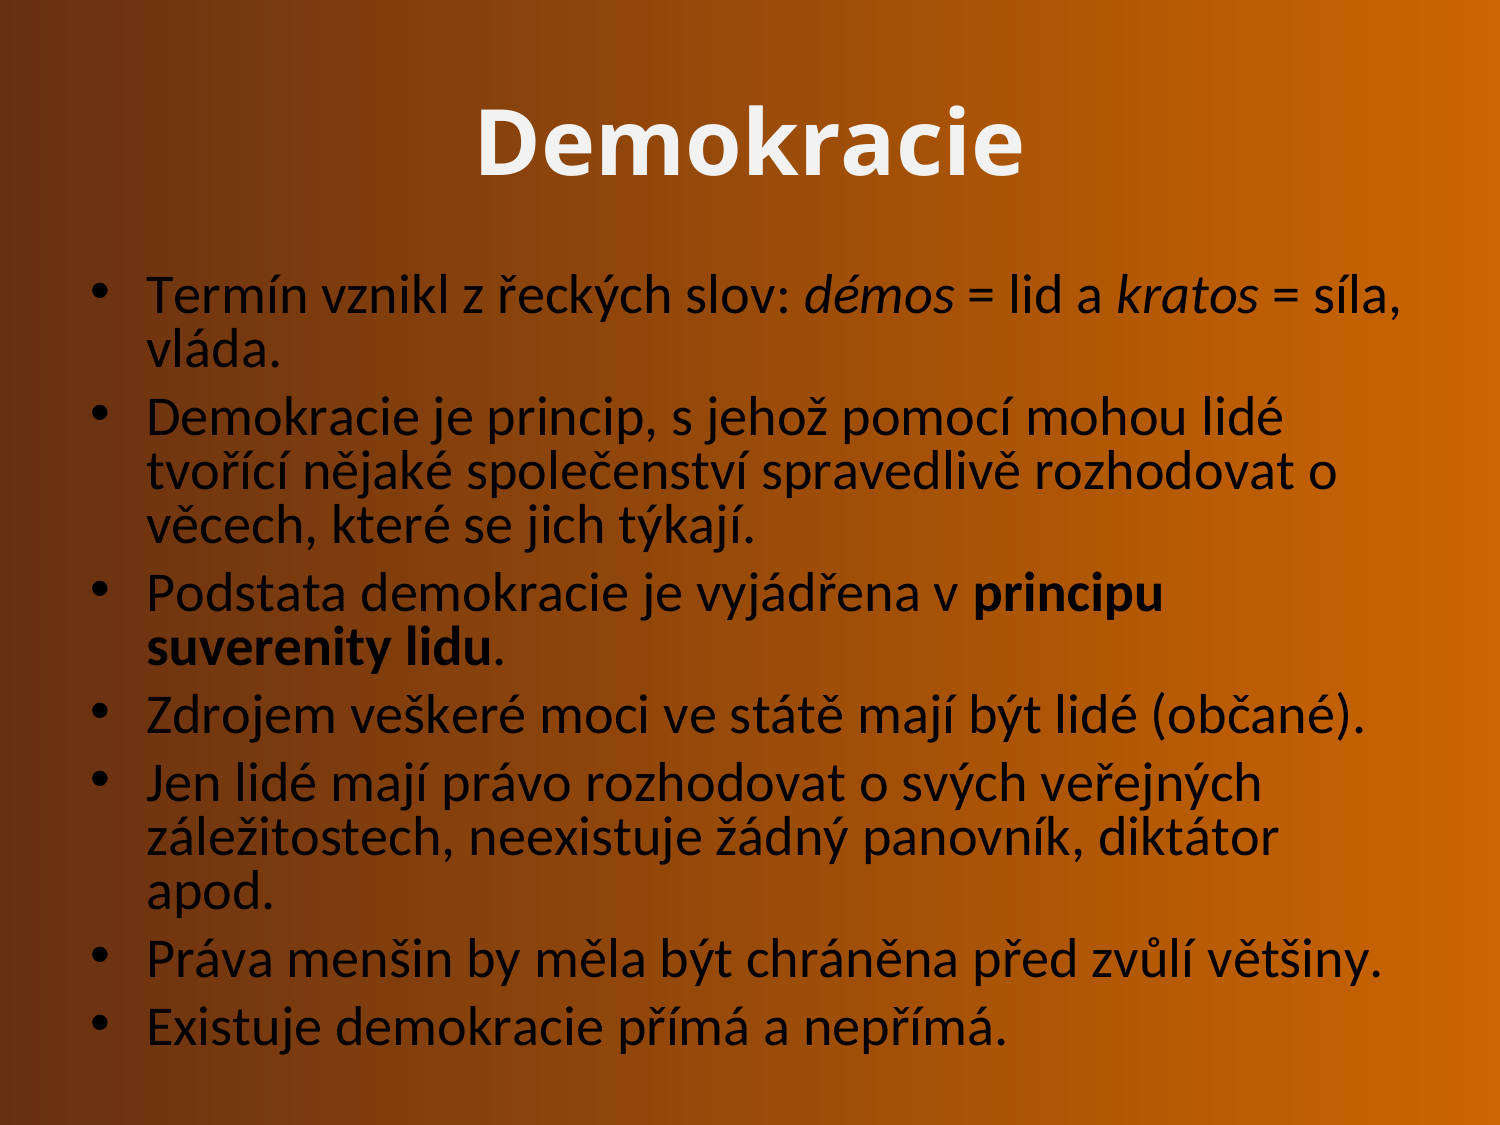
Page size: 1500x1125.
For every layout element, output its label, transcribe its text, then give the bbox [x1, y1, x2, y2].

title Demokracie [75, 45, 1426, 233]
list Termín vznikl z řeckých slov: démos = lid a kratos = síla, vláda. Demokracie je princip, s jehož pomocí mohou lidé tvořící nějaké společenství spravedlivě rozhodovat o věcech, které se jich týkají. Podstata demokracie je vyjádřena v principu suverenity lidu. Zdrojem veškeré moci ve státě mají být lidé (občané). Jen lidé mají právo rozhodovat o svých veřejných záležitostech, neexistuje žádný panovník, diktátor apod. Práva menšin by měla být chráněna před zvůlí většiny. Existuje demokracie přímá a nepřímá. [75, 262, 1426, 1125]
